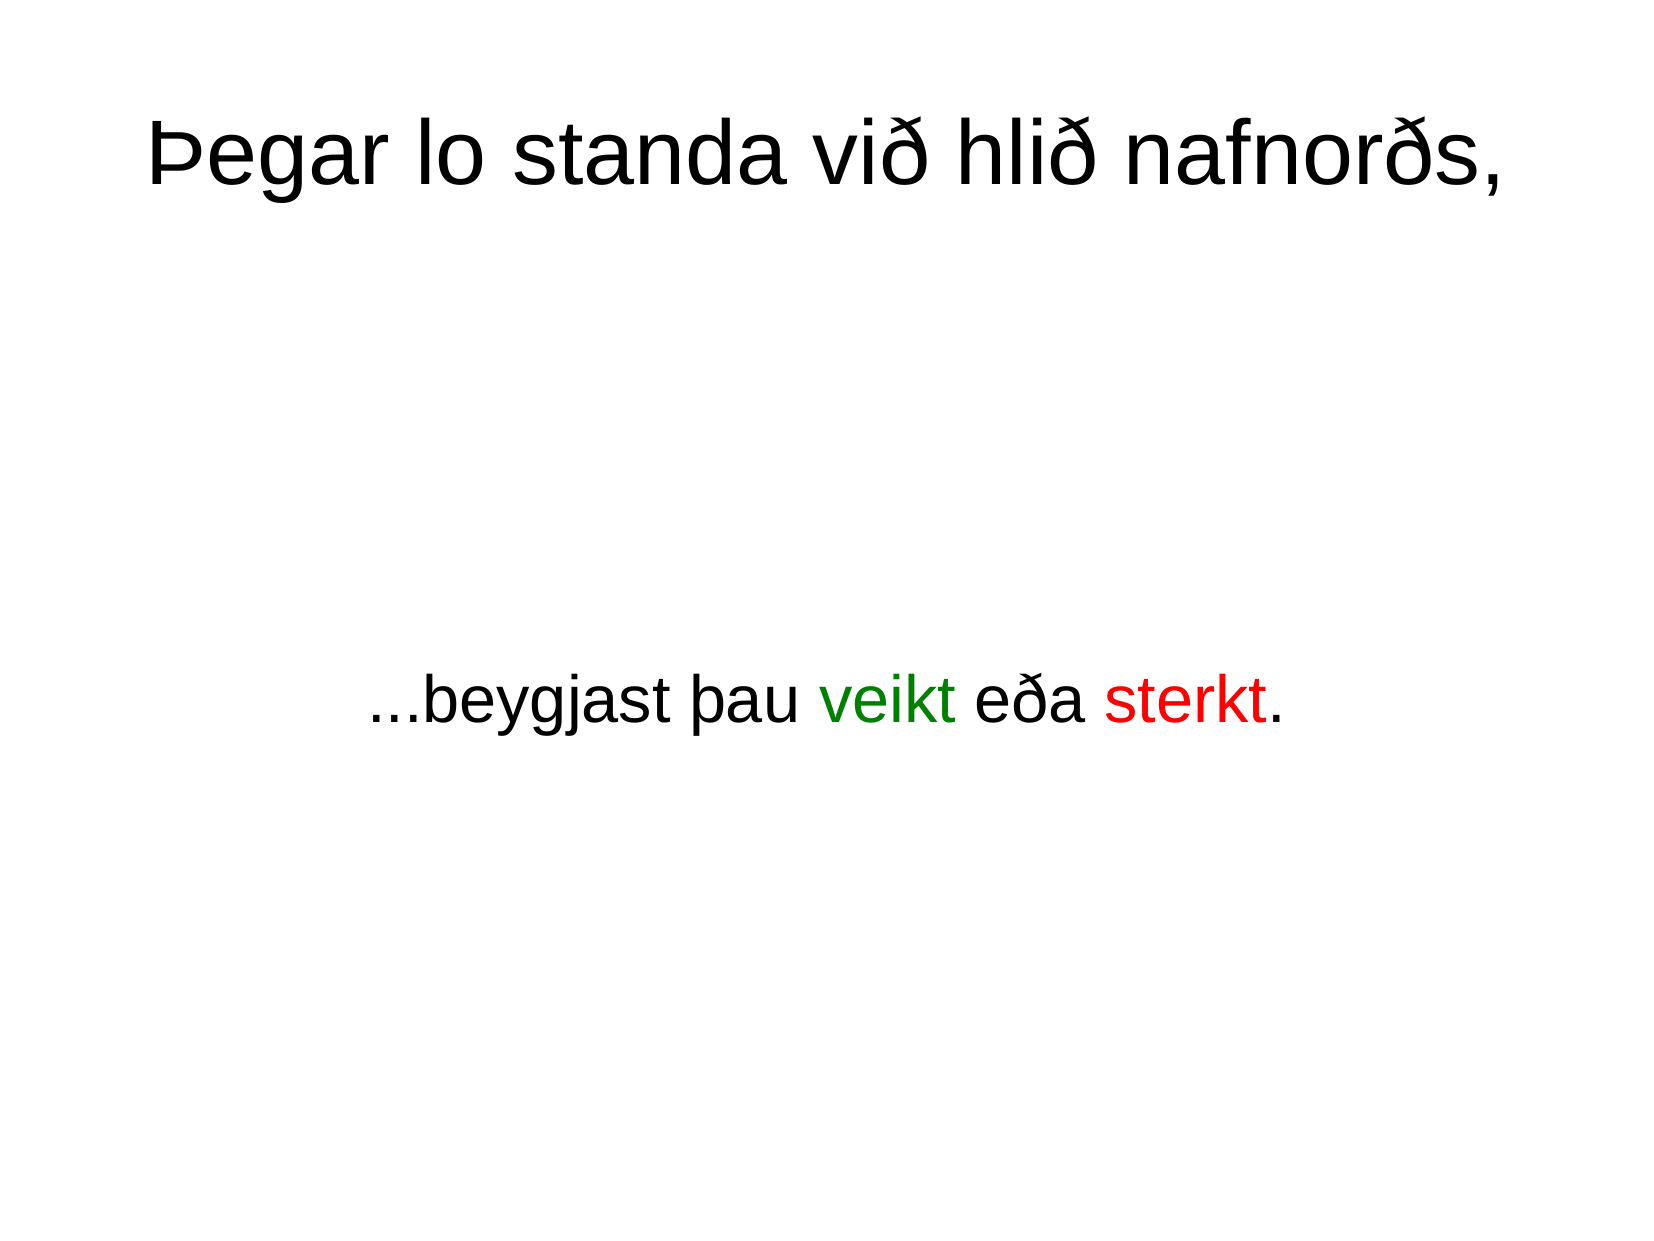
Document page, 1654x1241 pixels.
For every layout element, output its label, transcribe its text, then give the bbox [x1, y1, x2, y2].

subtitle ...beygjast þau veikt eða sterkt. [82, 297, 1571, 1102]
title Þegar lo standa við hlið nafnorðs, [82, 56, 1571, 250]
